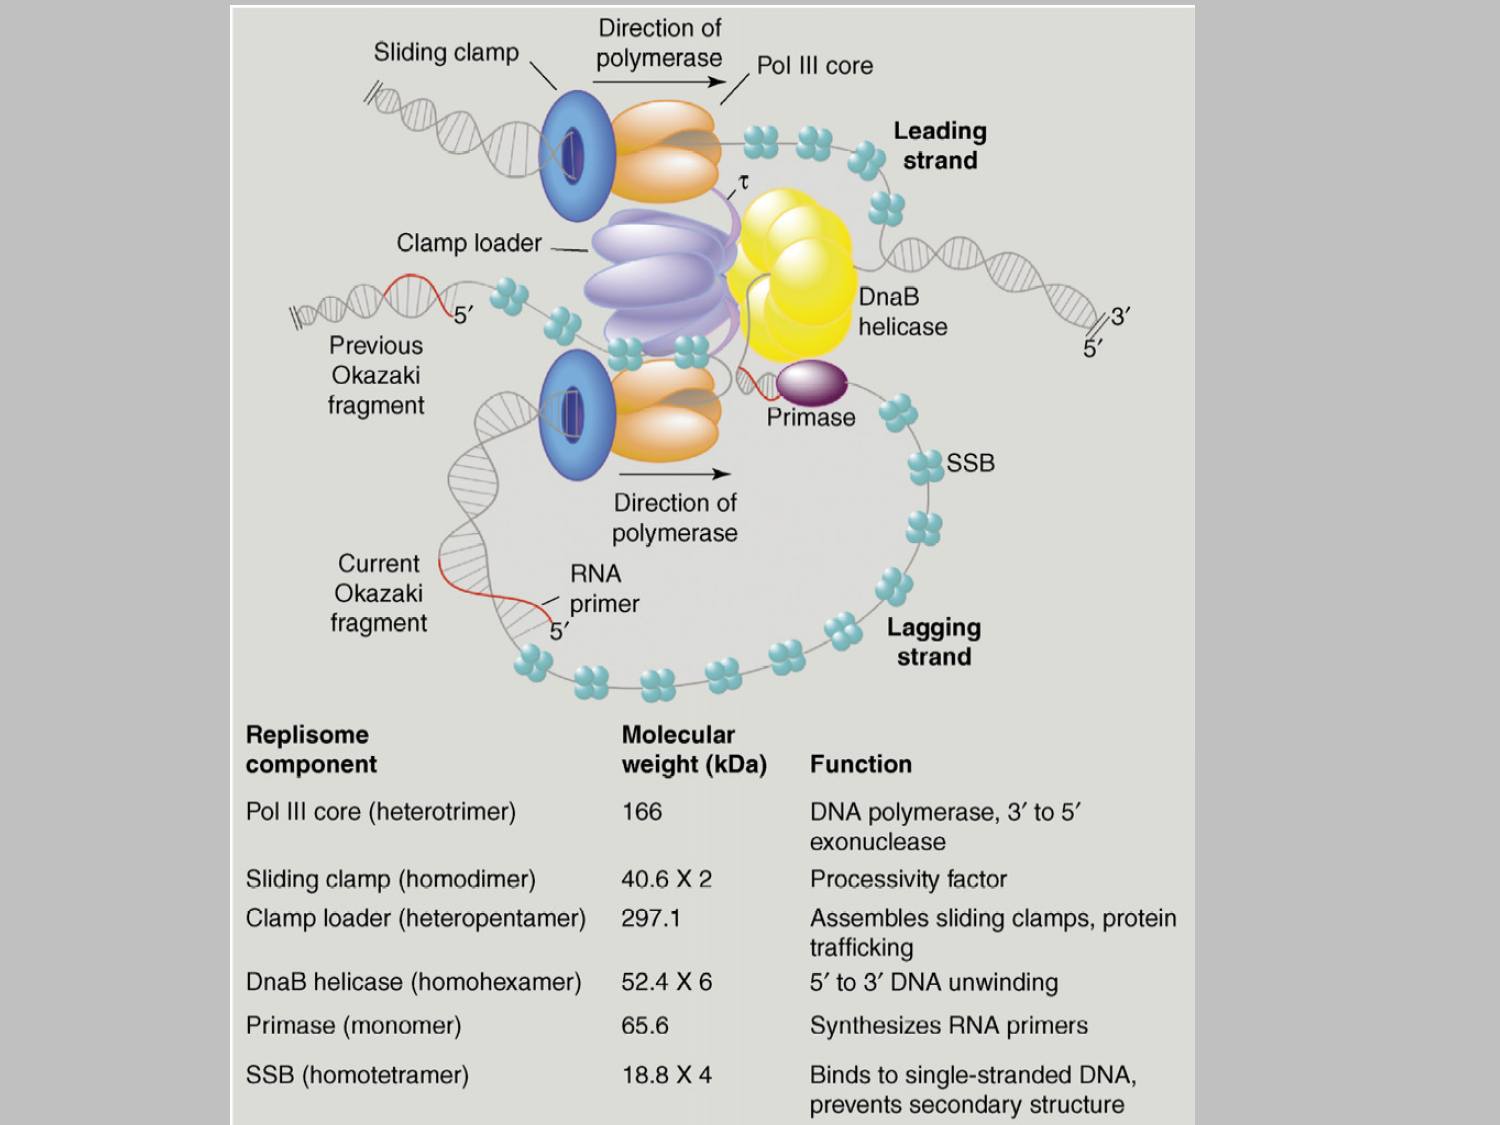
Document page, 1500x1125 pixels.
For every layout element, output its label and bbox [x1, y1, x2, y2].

picture [230, 5, 1195, 1125]
